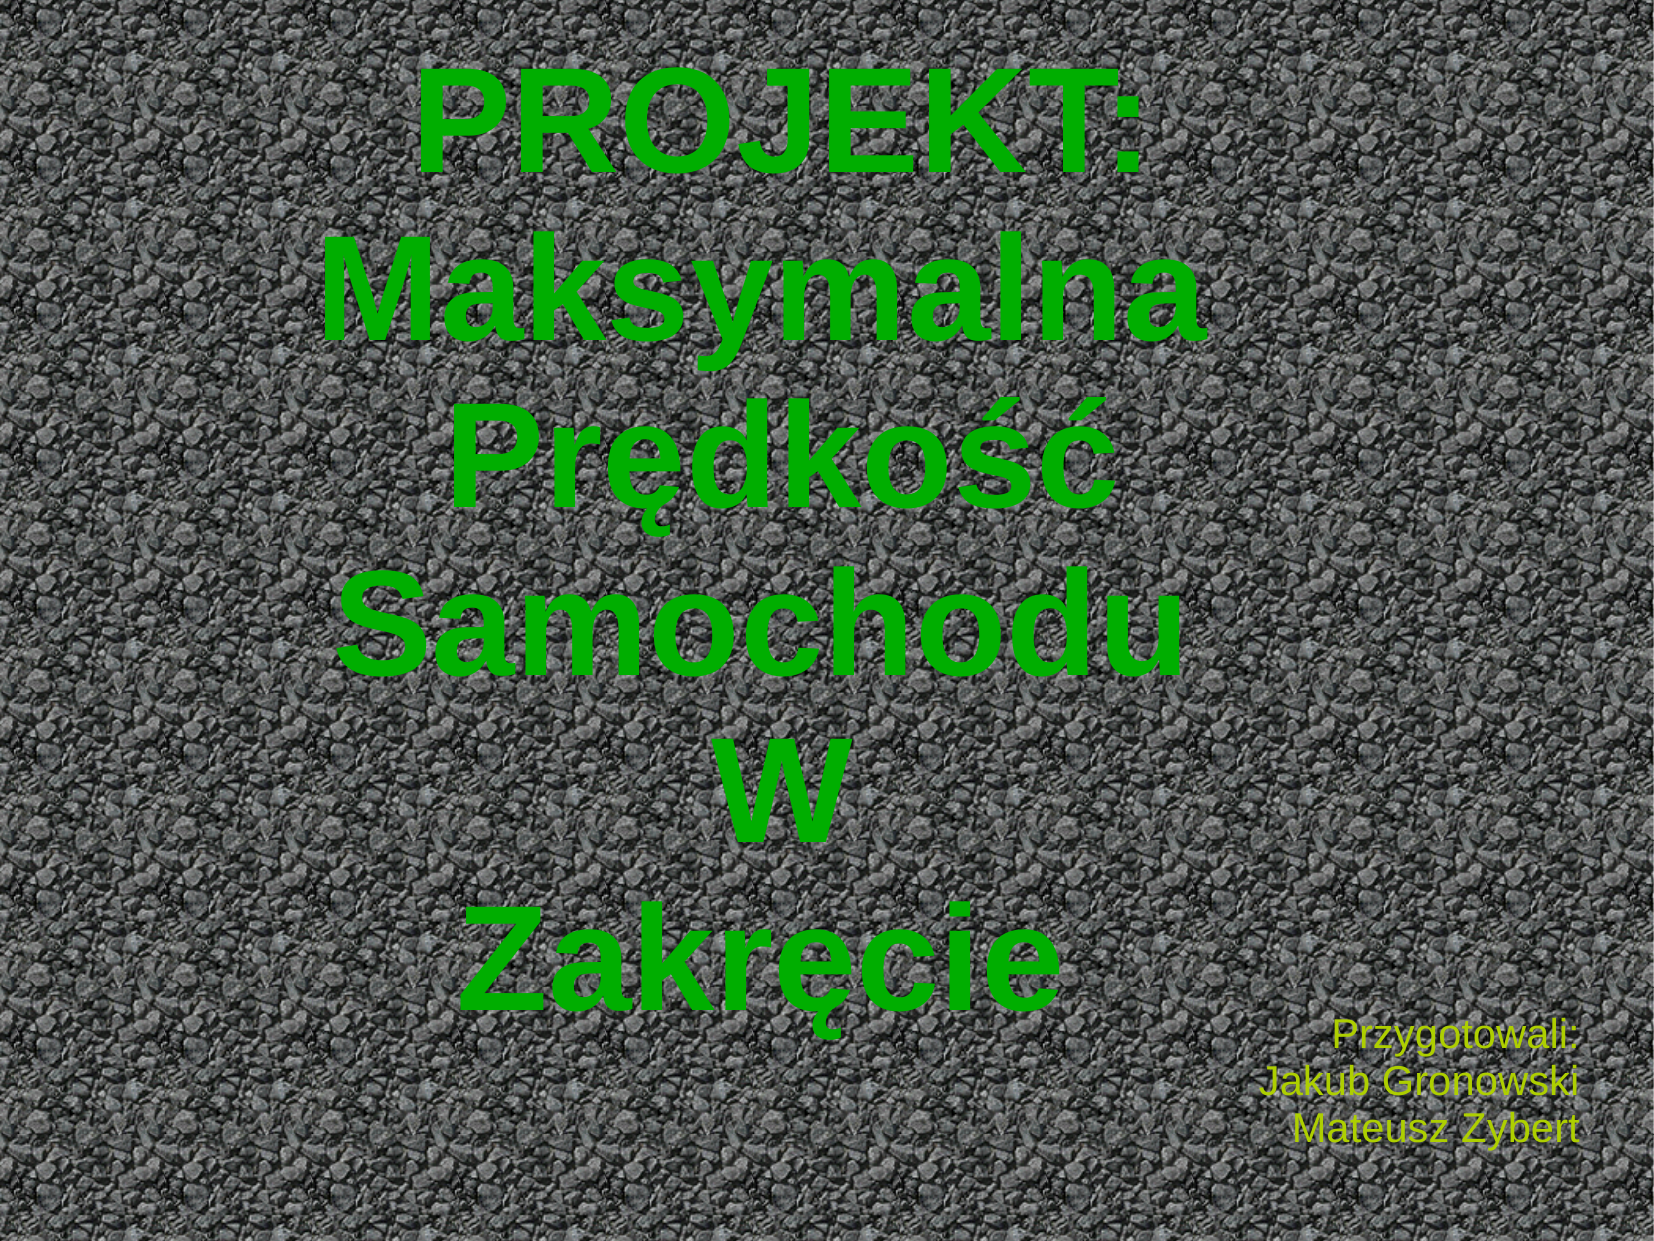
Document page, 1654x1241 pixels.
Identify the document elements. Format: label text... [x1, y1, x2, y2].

text_box PROJEKT: Maksymalna Prędkość Samochodu W Zakręcie [29, 29, 1536, 1123]
text_box Przygotowali: Jakub Gronowski Mateusz Zybert [1151, 1003, 1595, 1160]
picture [0, 0, 1654, 1241]
